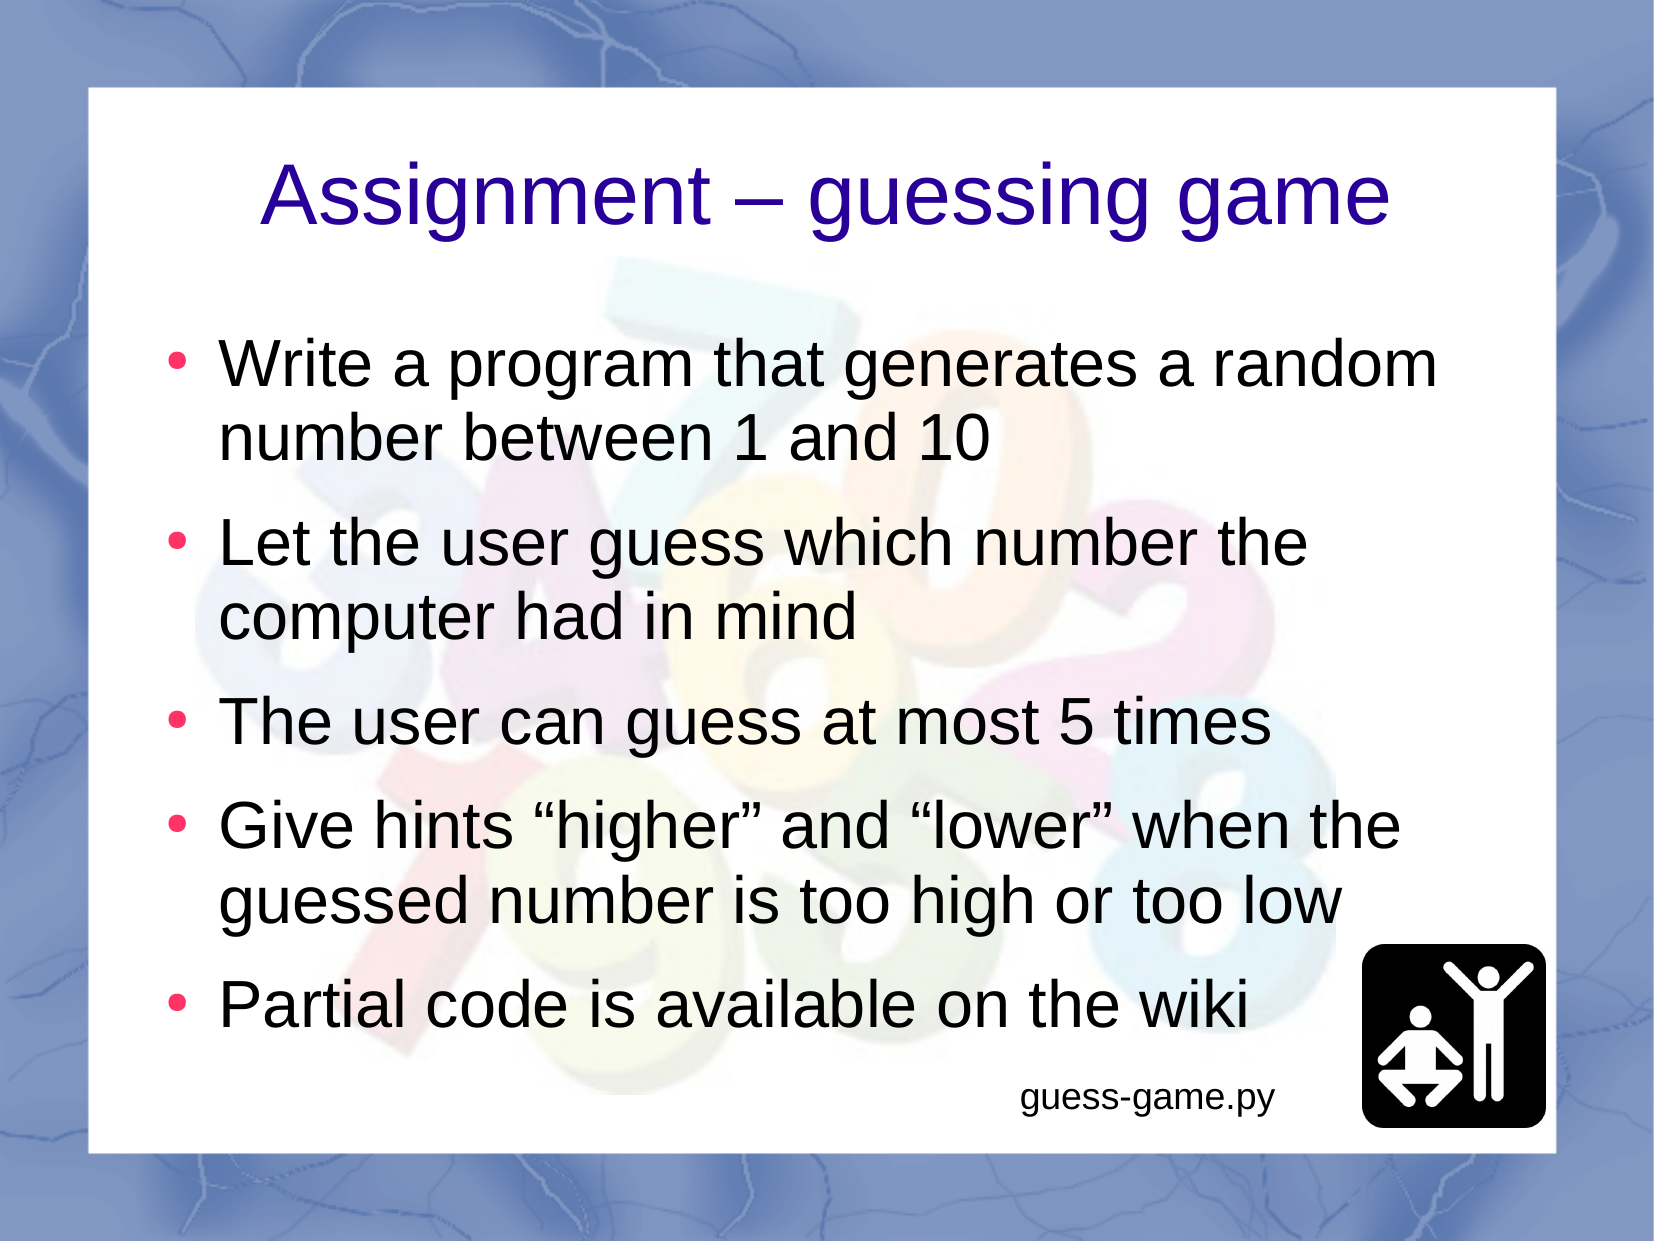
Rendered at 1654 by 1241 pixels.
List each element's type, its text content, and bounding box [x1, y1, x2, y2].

picture [0, 0, 1654, 1241]
title Assignment – guessing game [118, 90, 1536, 298]
text_box guess-game.py [1005, 1068, 1291, 1126]
list Write a program that generates a random number between 1 and 10 Let the user guess which number the computer had in mind The user can guess at most 5 times Give hints “higher” and “lower” when the guessed number is too high or too low Partial code is available on the wiki [147, 325, 1506, 1045]
